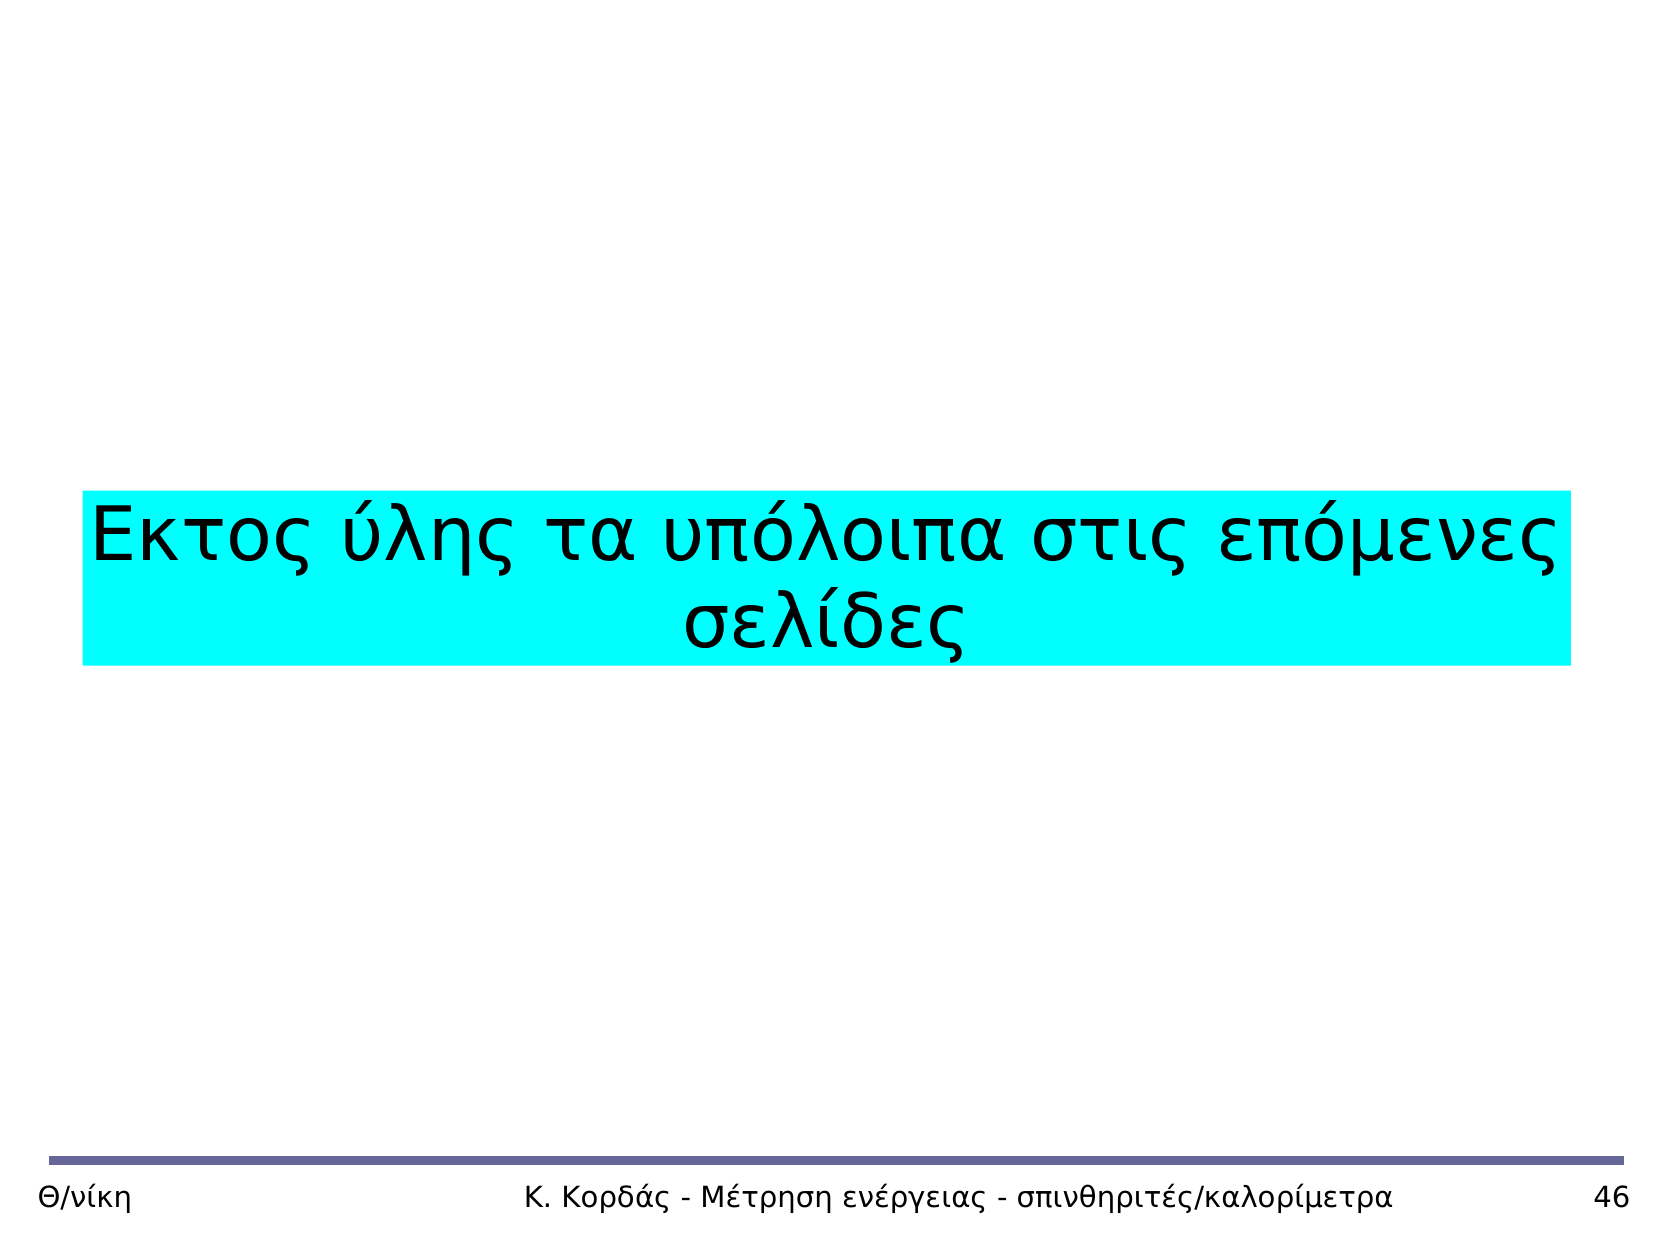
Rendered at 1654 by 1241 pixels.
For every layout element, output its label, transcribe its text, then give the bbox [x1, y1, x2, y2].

title Εκτος ύλης τα υπόλοιπα στις επόμενες σελίδες [82, 490, 1571, 666]
